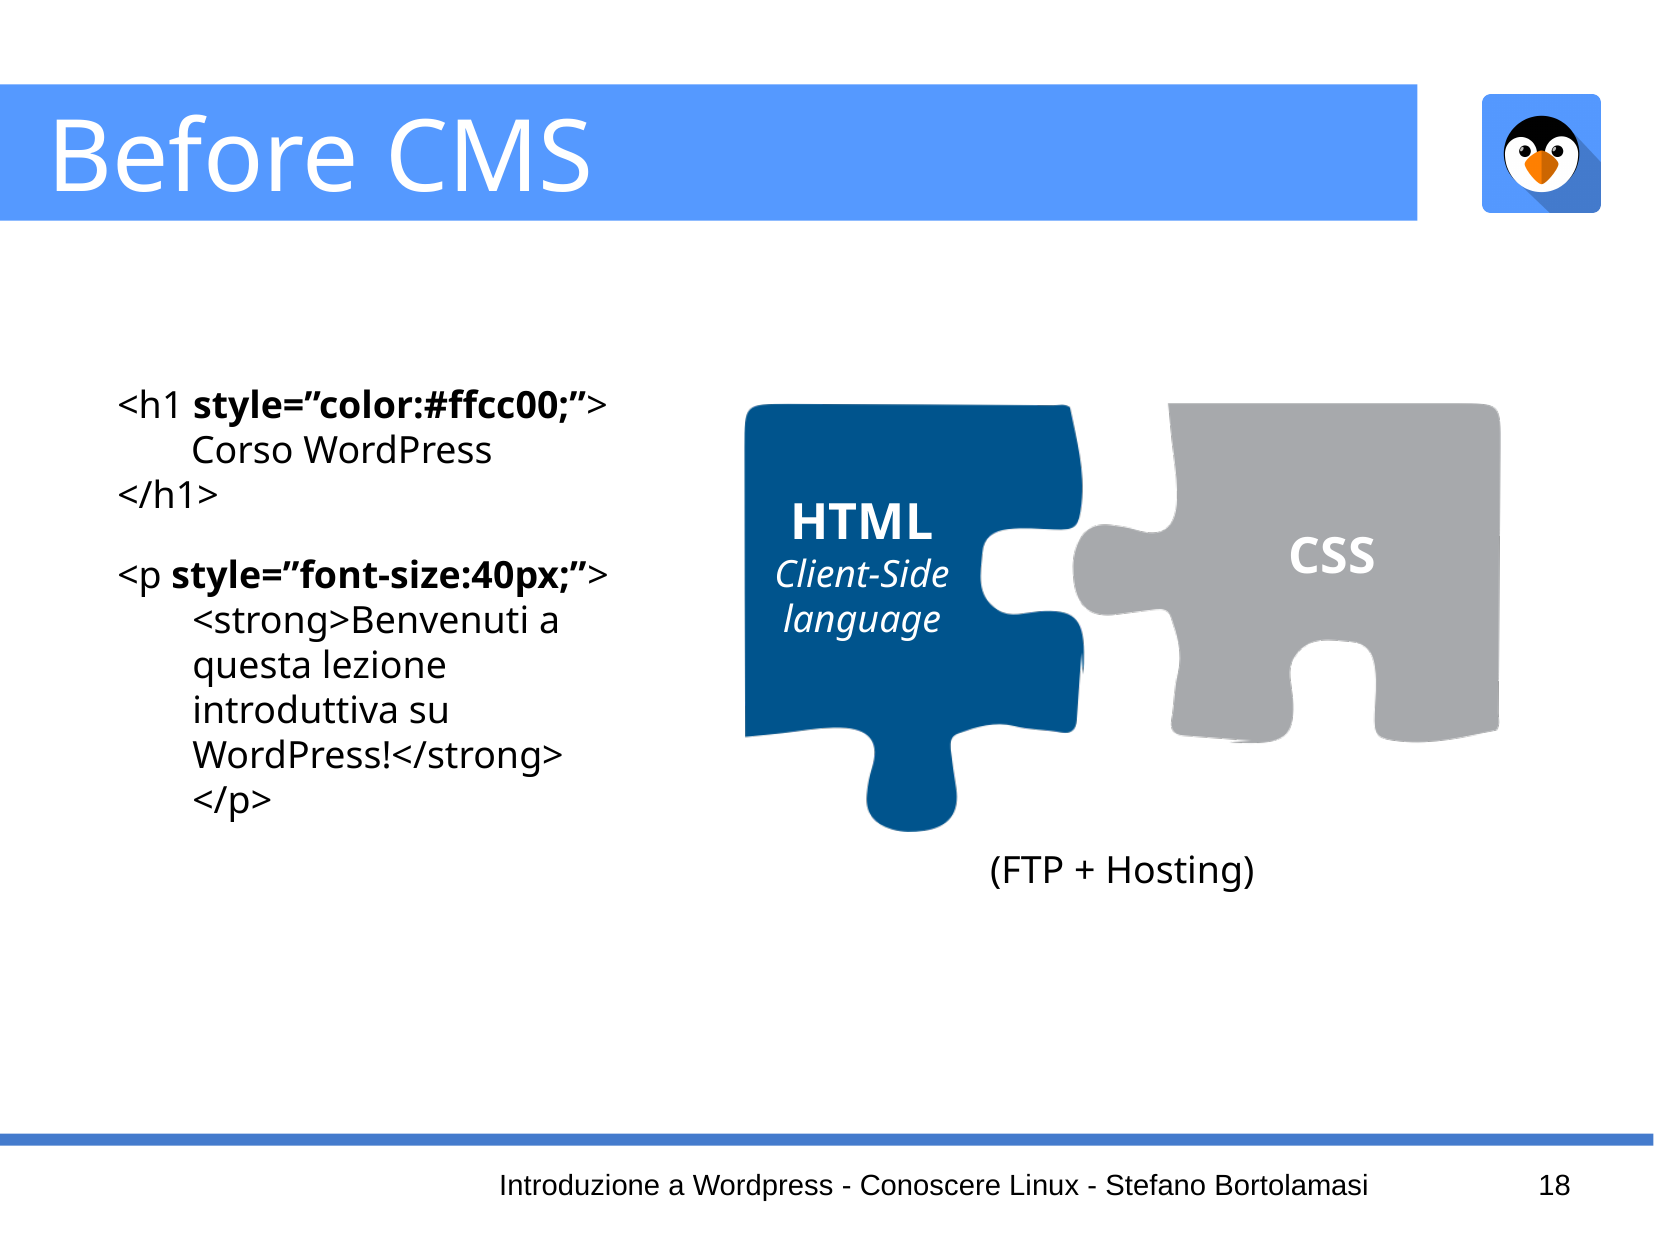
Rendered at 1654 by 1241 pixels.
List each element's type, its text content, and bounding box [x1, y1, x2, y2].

title Before CMS [0, 91, 1418, 214]
picture [905, 623, 915, 630]
picture [840, 623, 850, 630]
picture [744, 403, 1501, 832]
picture [884, 623, 894, 630]
text_box (FTP + Hosting) [959, 831, 1286, 949]
picture [862, 623, 872, 630]
text_box <h1 style=”color:#ffcc00;”> Corso WordPress </h1> <p style=”font-size:40px;”> <strong>Benvenuti a questa lezione introduttiva su WordPress!</strong> </p> [102, 366, 665, 870]
picture [797, 623, 807, 630]
text_box HTML Client-Side language [716, 506, 1009, 623]
picture [1482, 94, 1601, 213]
text_box CSS [1192, 495, 1473, 612]
